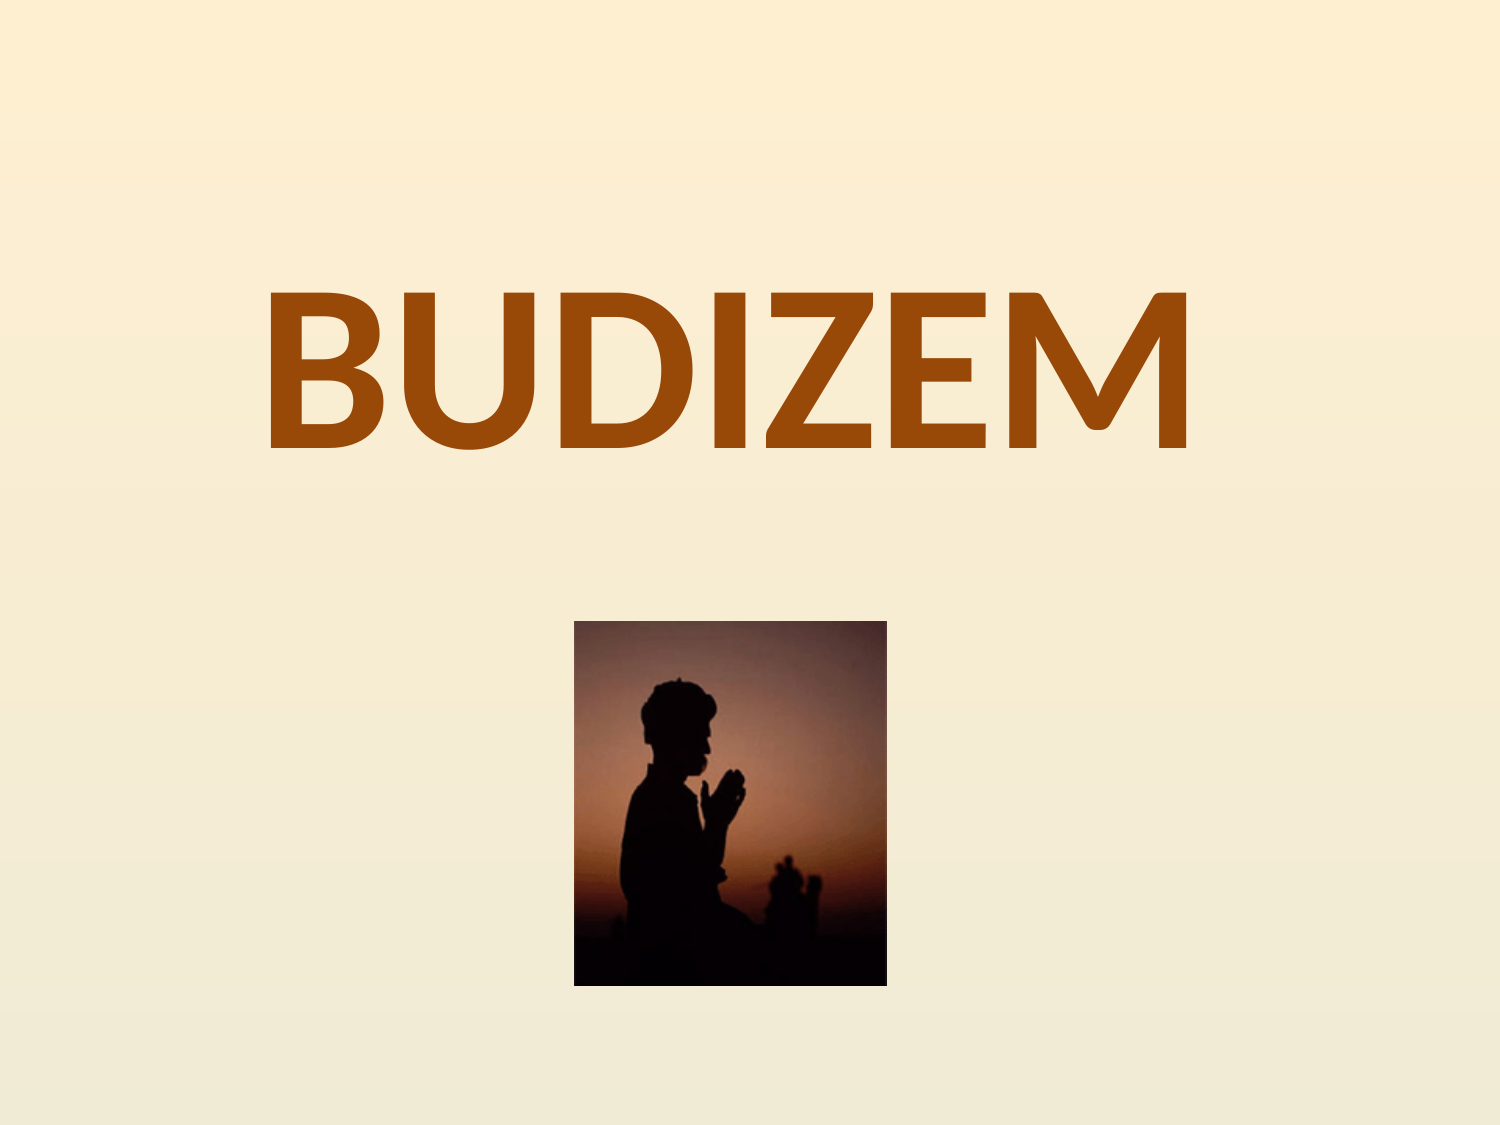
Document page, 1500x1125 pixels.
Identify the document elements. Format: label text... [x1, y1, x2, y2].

picture [574, 621, 887, 986]
title BUDIZEM [92, 231, 1368, 473]
